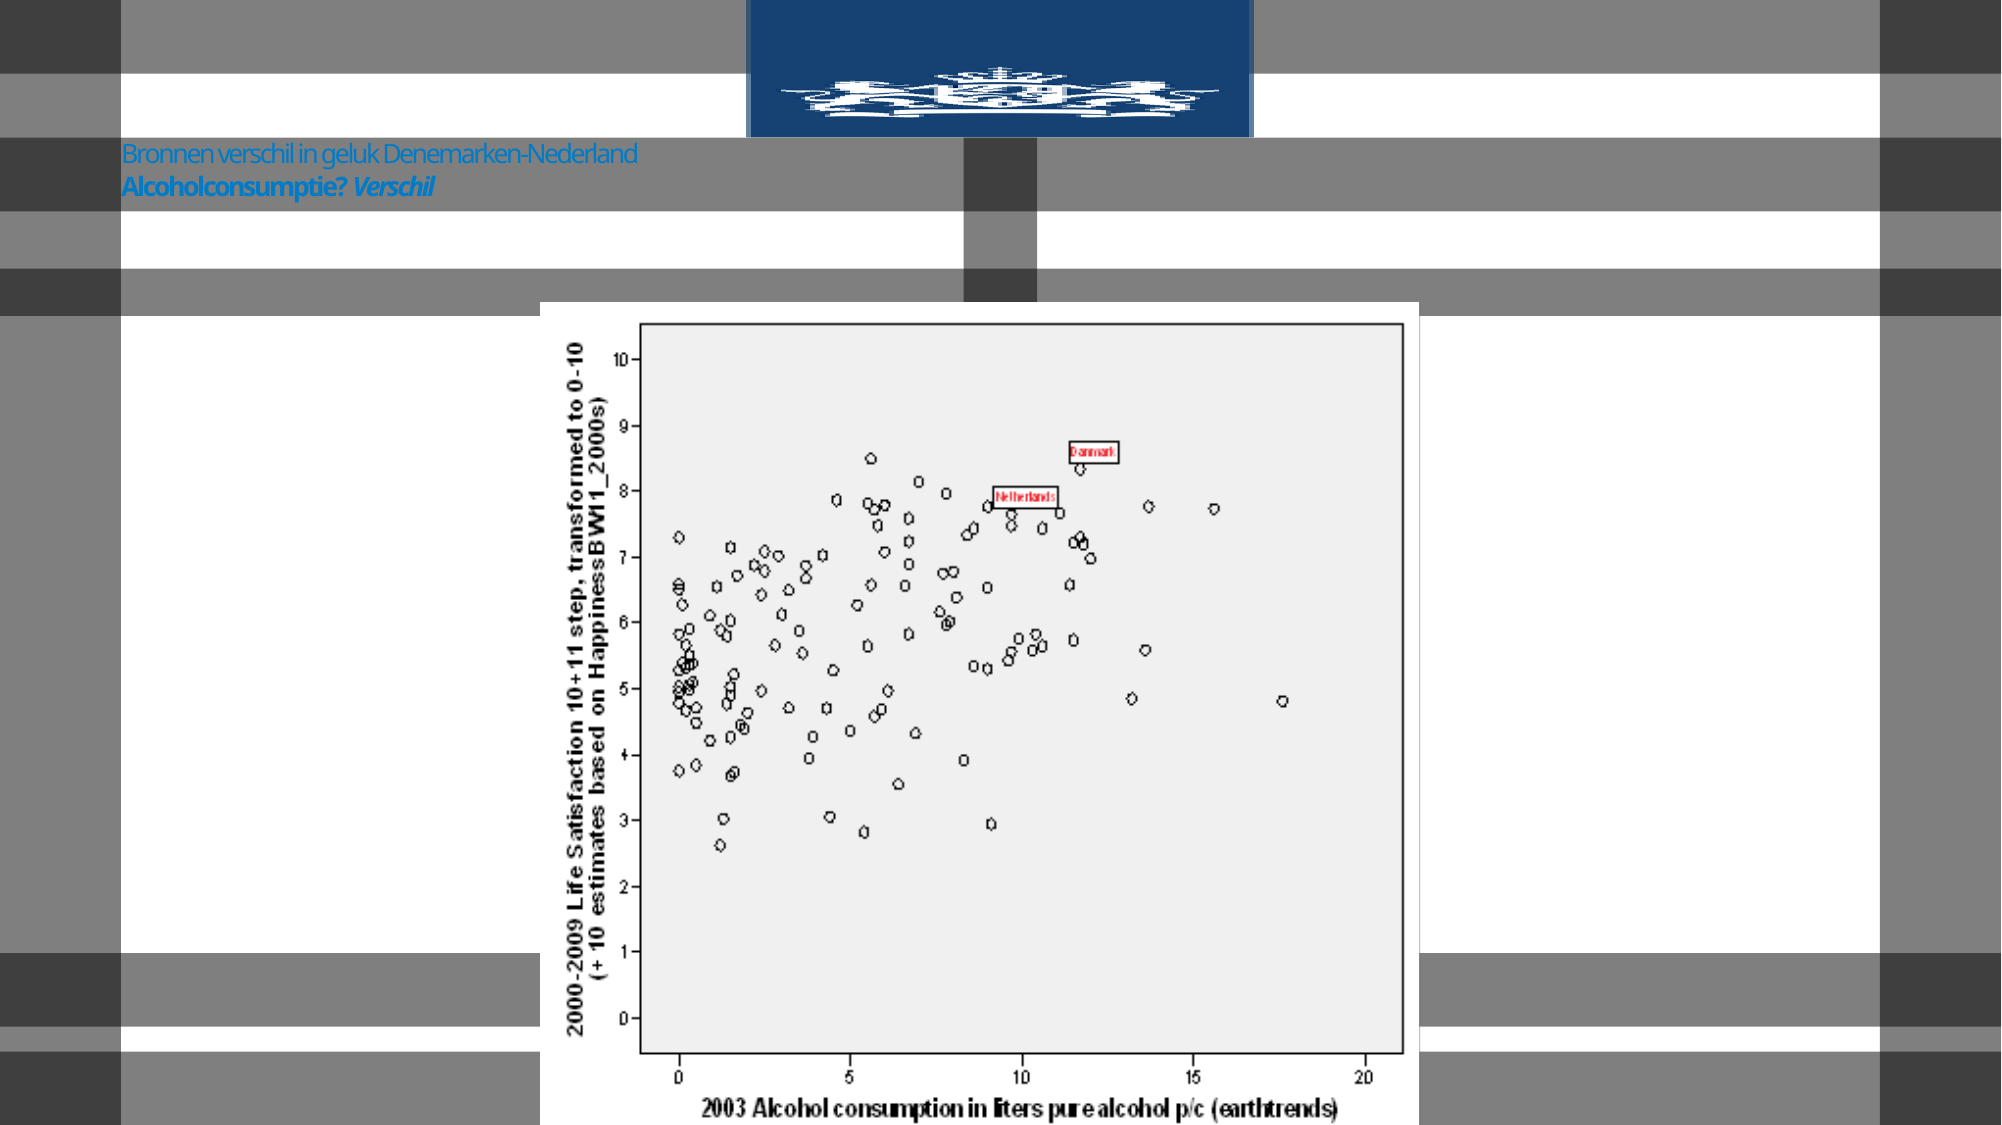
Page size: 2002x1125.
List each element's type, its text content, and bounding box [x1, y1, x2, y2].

title Bronnen verschil in geluk Denemarken-Nederland Alcoholconsumptie? Verschil [121, 137, 1880, 203]
picture [540, 302, 1424, 1125]
